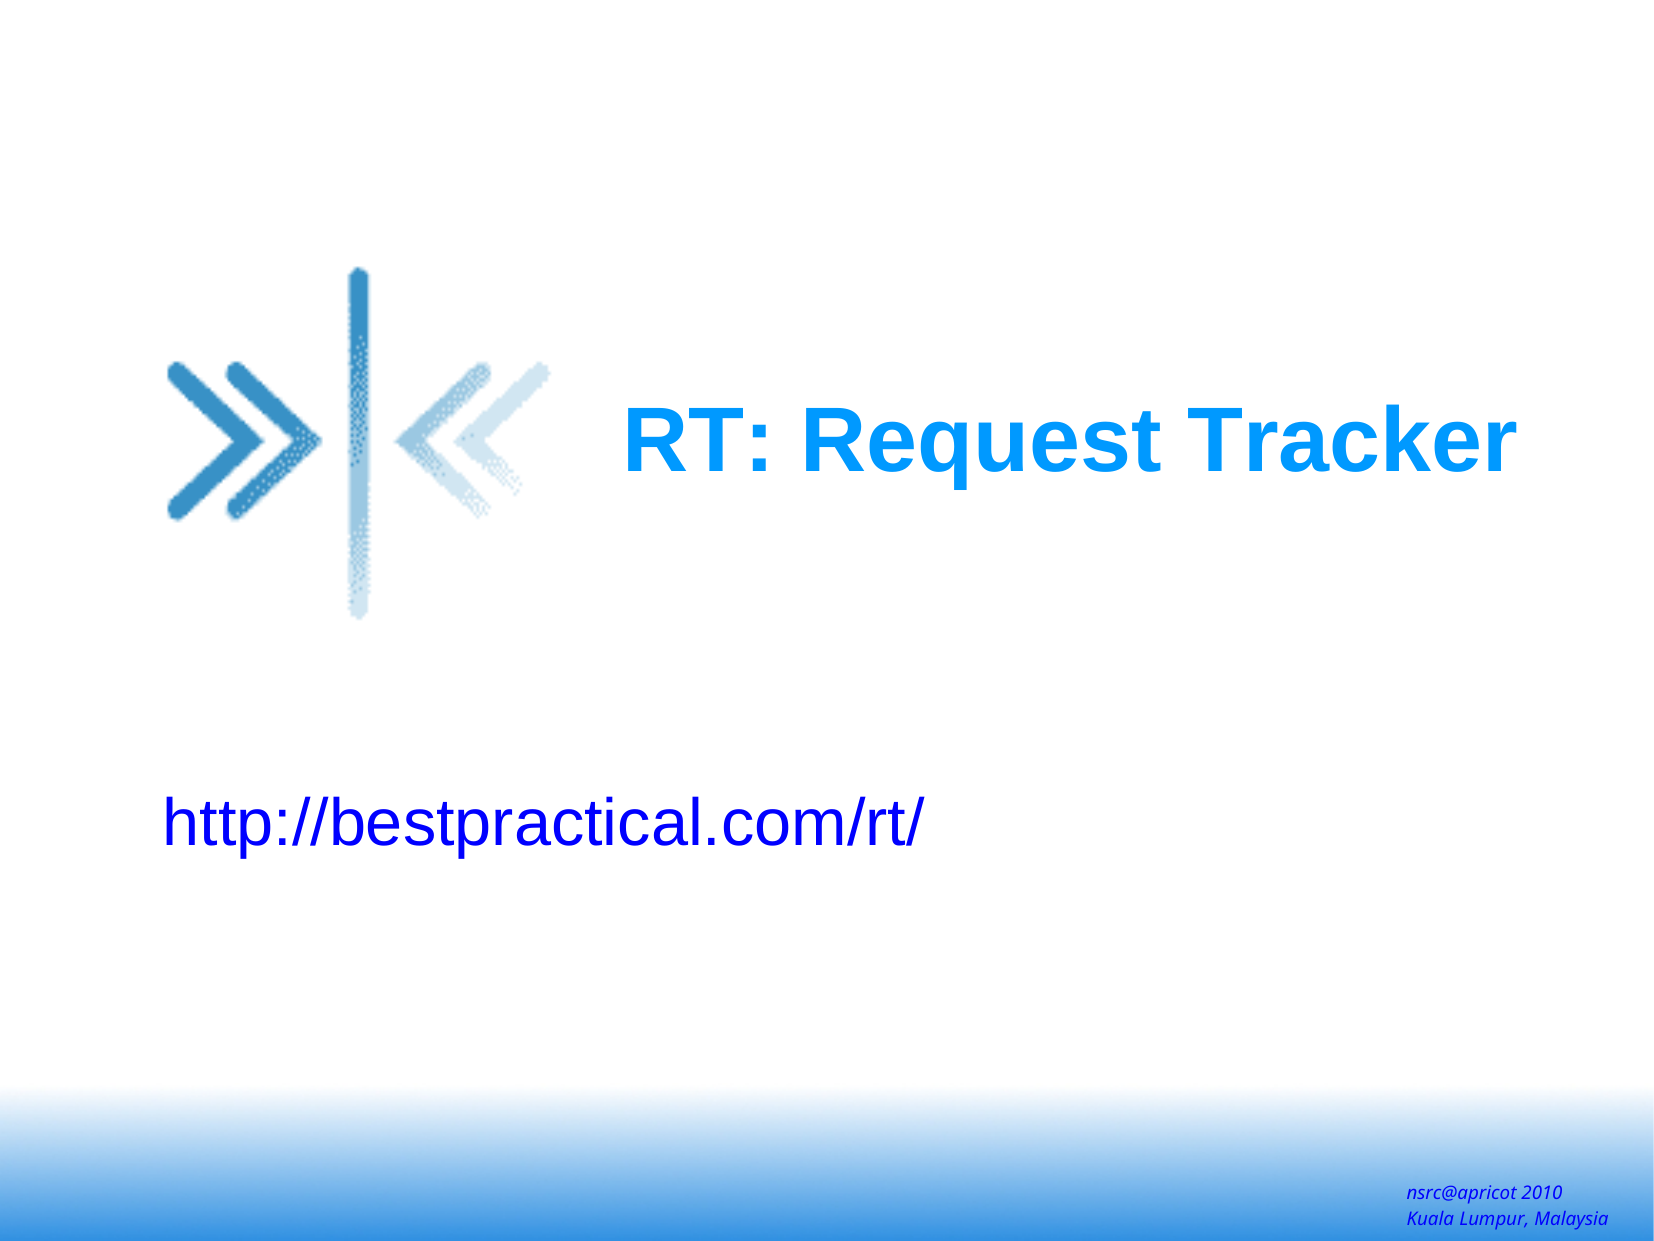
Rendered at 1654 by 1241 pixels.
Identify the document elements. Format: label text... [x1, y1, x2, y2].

text_box RT: Request Tracker [607, 380, 1583, 499]
picture [0, 1083, 1654, 1241]
picture [163, 262, 563, 637]
text_box http://bestpractical.com/rt/ [148, 777, 1386, 867]
